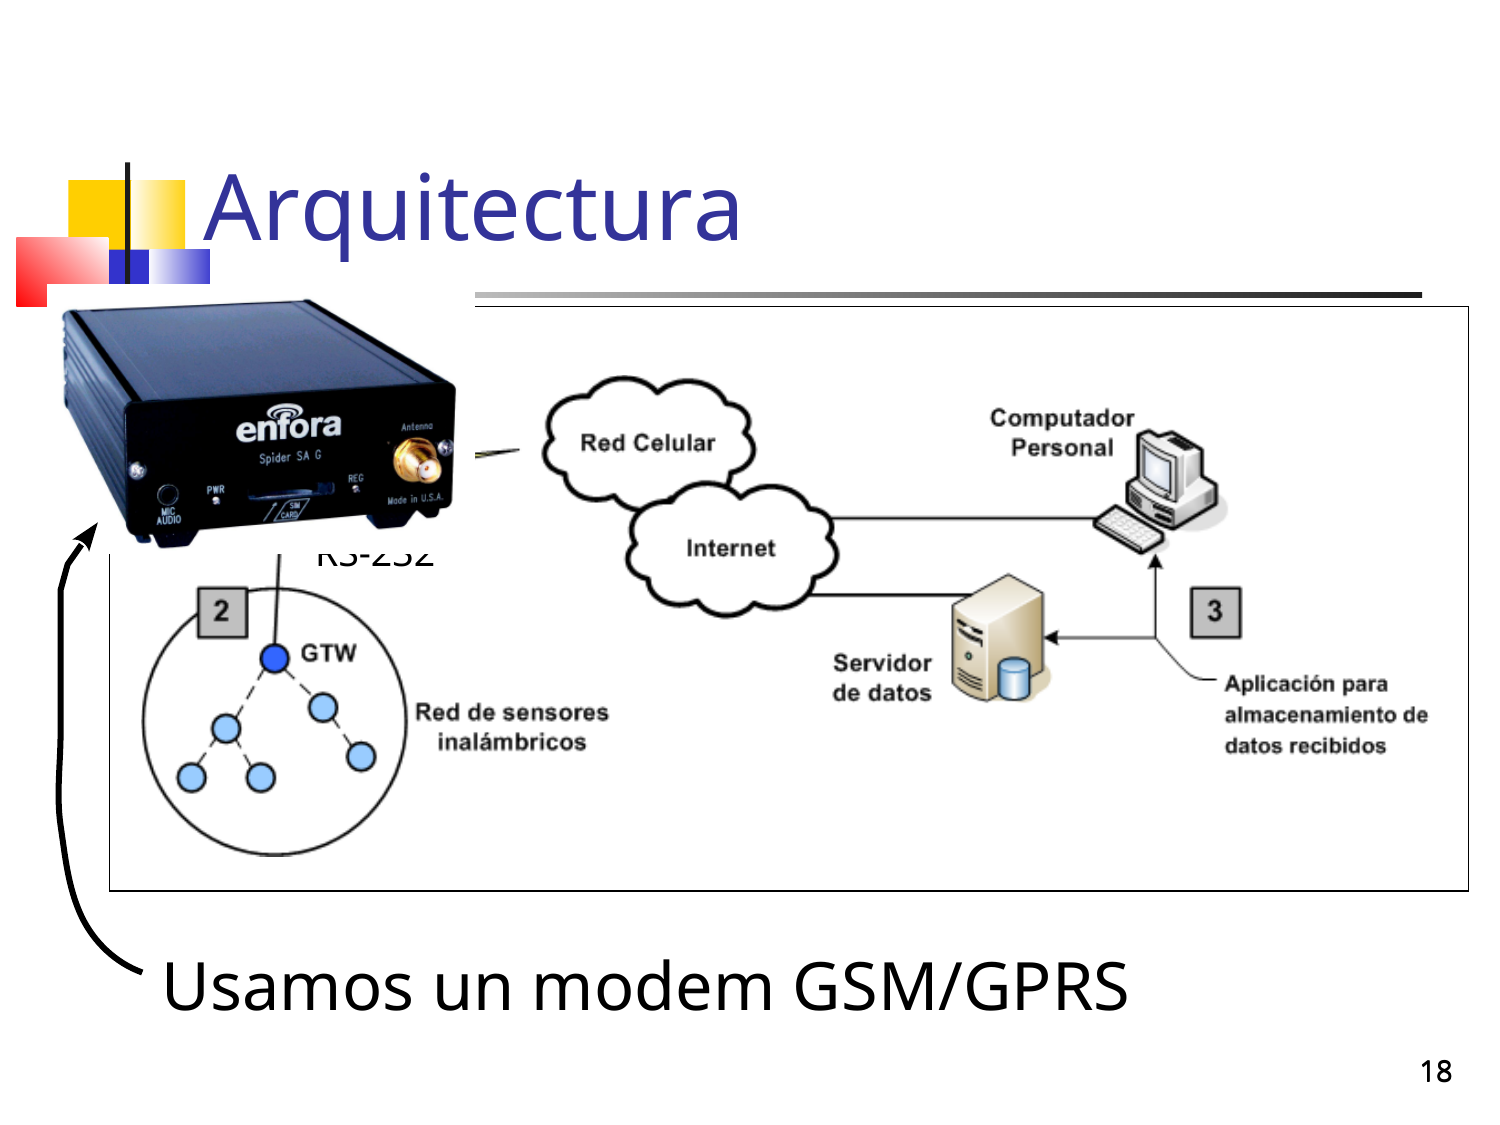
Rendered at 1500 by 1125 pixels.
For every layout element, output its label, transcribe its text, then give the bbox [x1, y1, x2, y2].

list Usamos un modem GSM/GPRS [146, 931, 1422, 1083]
title Arquitectura [188, 35, 1269, 276]
text_box <number> [1155, 1024, 1468, 1100]
text_box RS-232 [300, 554, 451, 583]
picture [47, 284, 1437, 857]
text_box [109, 306, 1469, 892]
